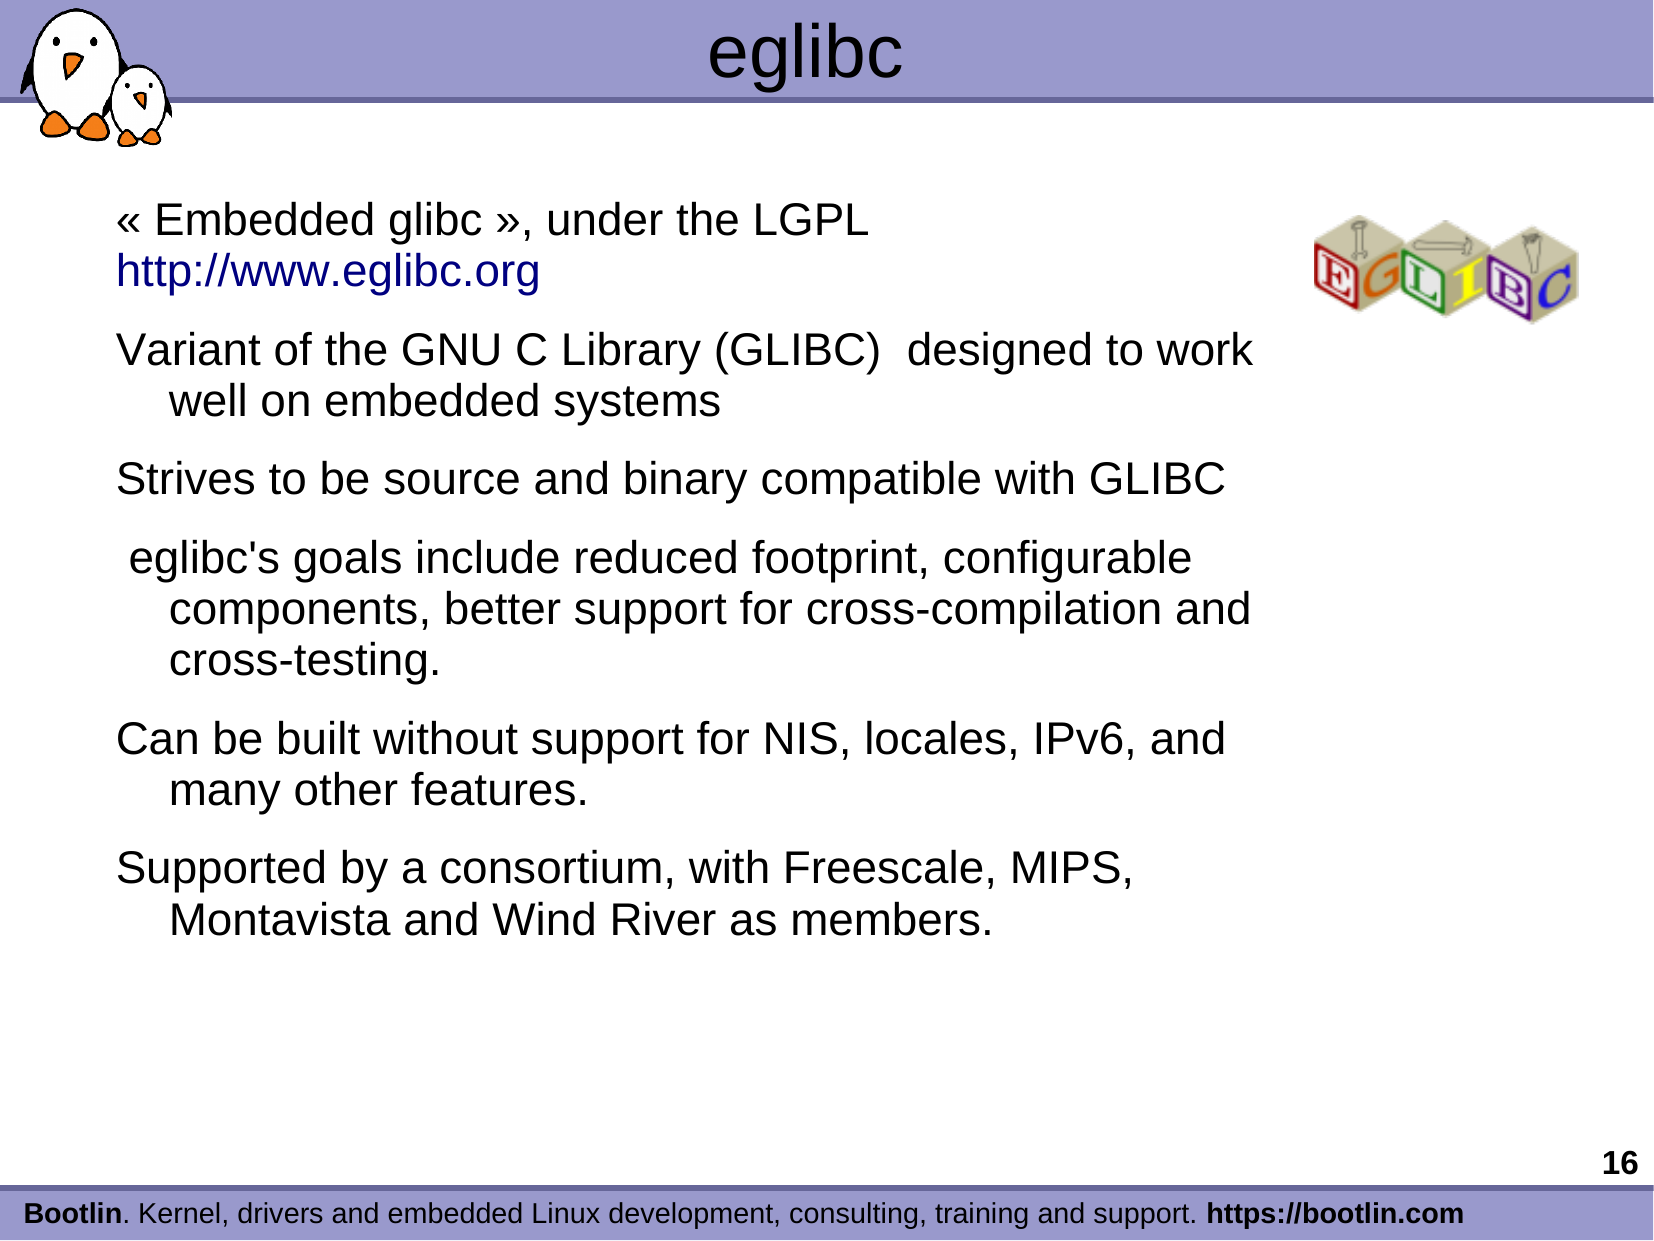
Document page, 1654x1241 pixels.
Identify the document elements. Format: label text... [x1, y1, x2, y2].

picture [20, 8, 172, 147]
picture [1314, 215, 1581, 335]
title eglibc [60, 0, 1551, 103]
list « Embedded glibc », under the LGPL http://www.eglibc.org Variant of the GNU C Library (GLIBC) designed to work well on embedded systems Strives to be source and binary compatible with GLIBC eglibc's goals include reduced footprint, configurable components, better support for cross-compilation and cross-testing. Can be built without support for NIS, locales, IPv6, and many other features. Supported by a consortium, with Freescale, MIPS, Montavista and Wind River as members. [98, 193, 1281, 1071]
